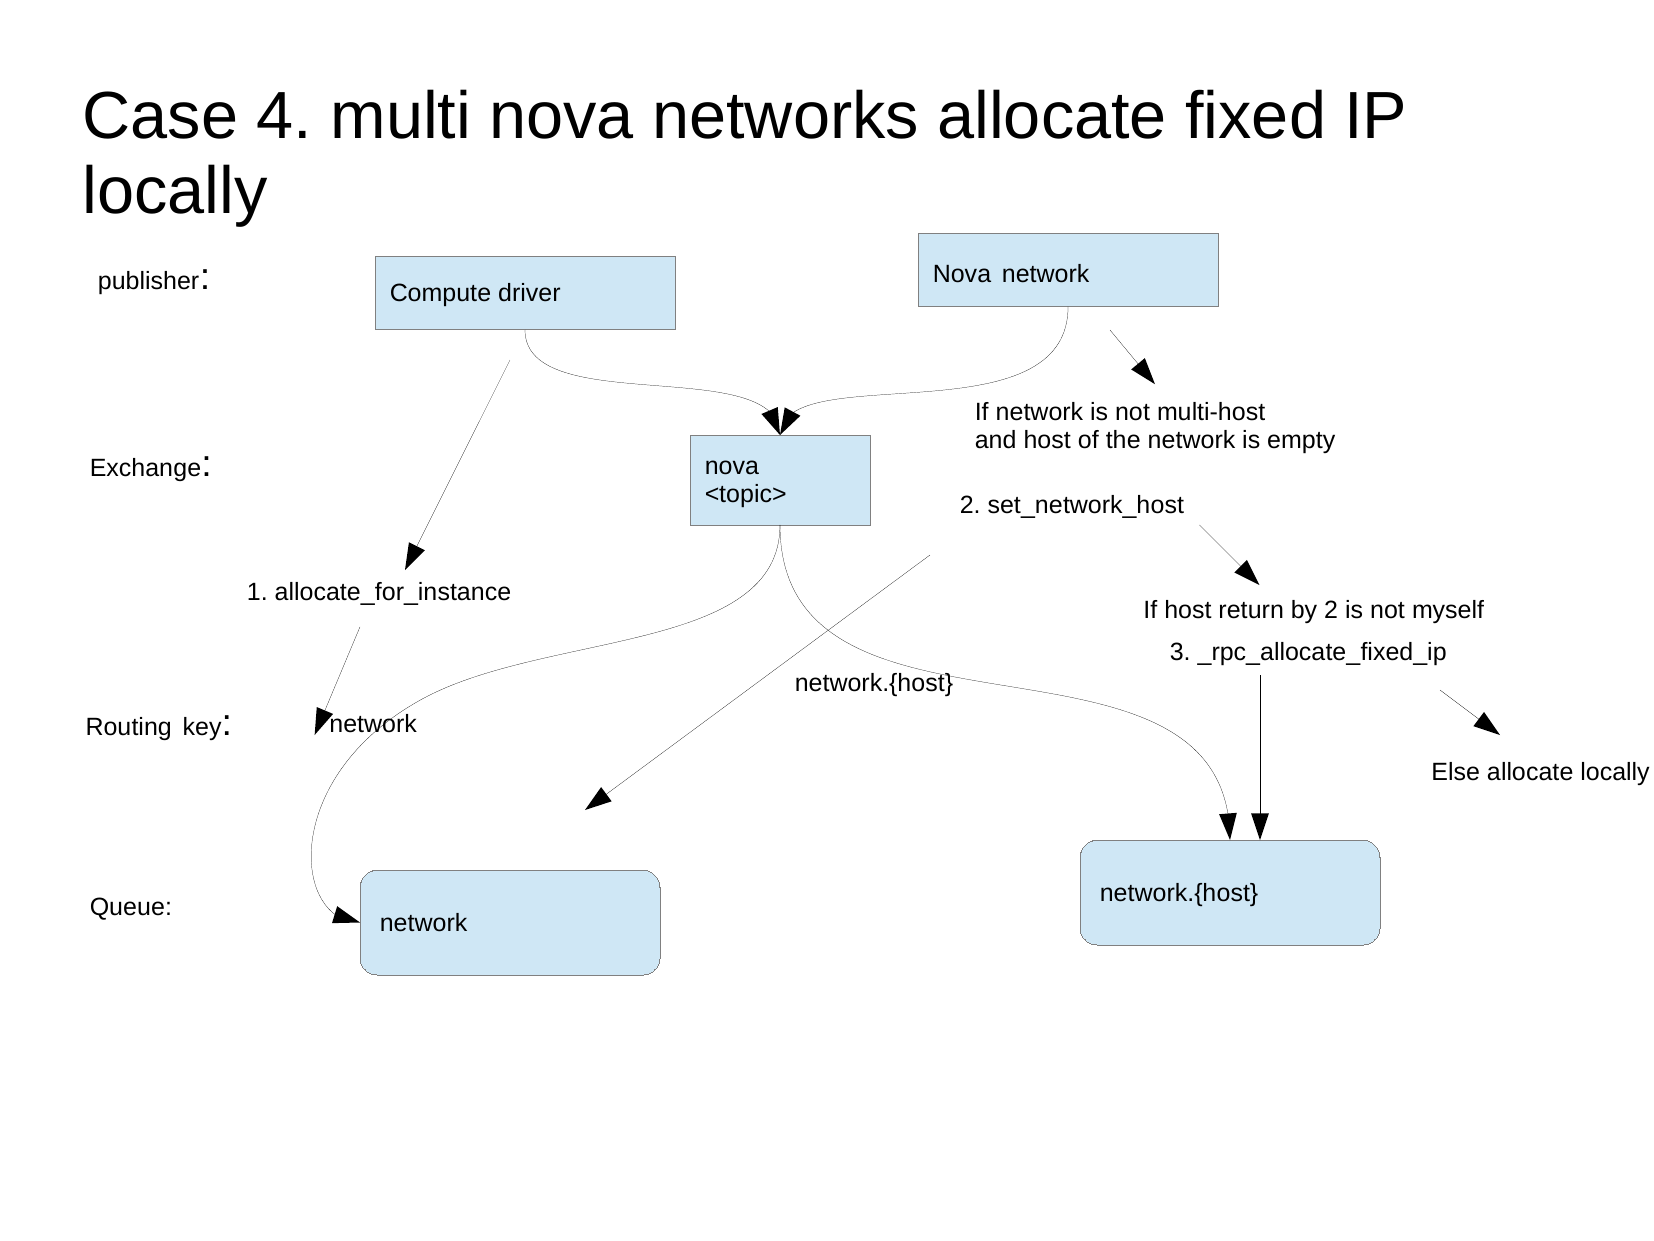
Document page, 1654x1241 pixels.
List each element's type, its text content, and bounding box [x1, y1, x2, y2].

title Case 4. multi nova networks allocate fixed IP locally [82, 49, 1571, 257]
text_box 3. _rpc_allocate_fixed_ip [1155, 661, 1463, 673]
text_box Compute driver [375, 256, 676, 330]
text_box 1. allocate_for_instance [232, 570, 528, 613]
text_box Queue: [75, 885, 301, 965]
text_box If network is not multi-host and host of the network is empty [960, 390, 1352, 461]
text_box network [360, 870, 661, 976]
text_box network.{host} [1080, 840, 1381, 946]
text_box nova <topic> [690, 435, 871, 526]
text_box 2. set_network_host [945, 483, 1200, 556]
text_box Exchange: [75, 435, 301, 492]
text_box Nova network [918, 233, 1219, 307]
text_box Routing key: [70, 694, 296, 751]
text_box publisher: [83, 247, 309, 305]
text_box If host return by 2 is not myself [1128, 588, 1501, 661]
text_box Else allocate locally [1416, 750, 1654, 793]
